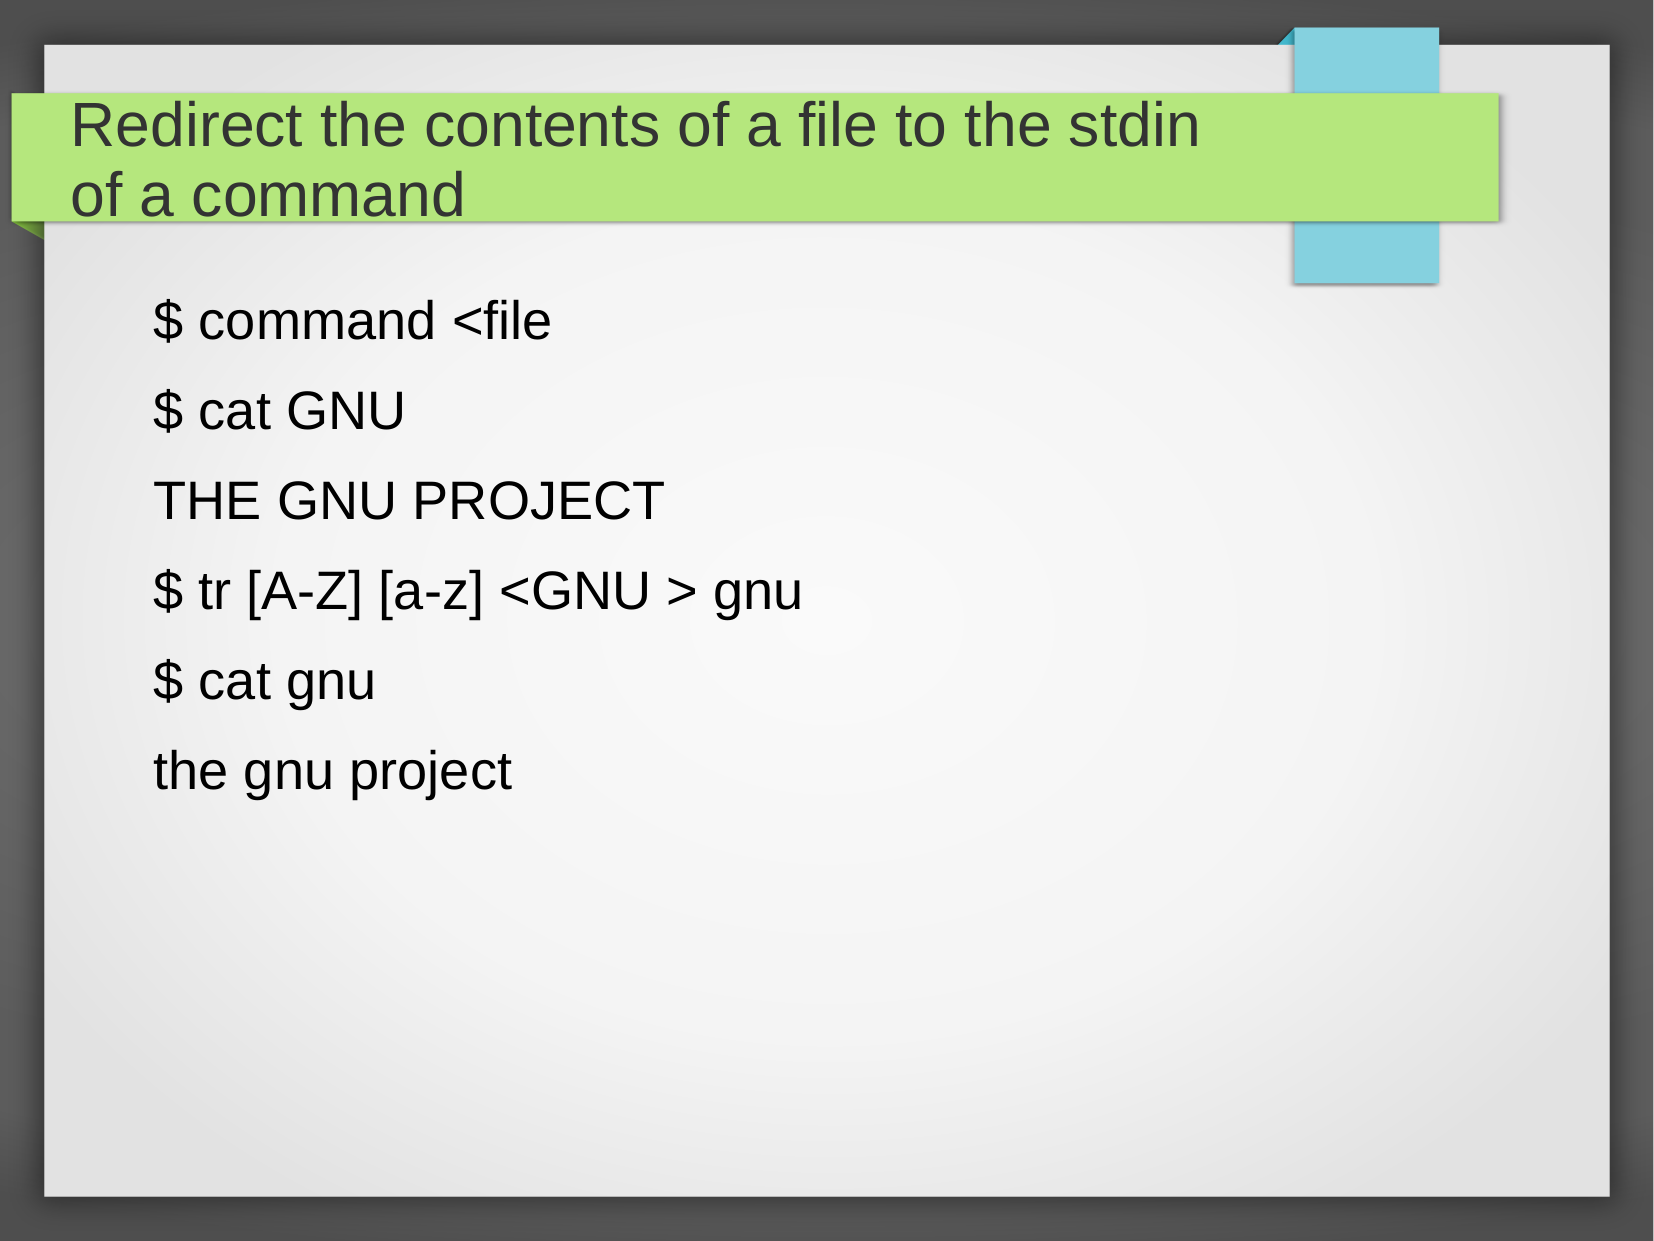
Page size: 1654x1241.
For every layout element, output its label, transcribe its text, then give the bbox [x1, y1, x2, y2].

picture [0, 0, 1654, 1241]
title Redirect the contents of a file to the stdin of a command [70, 89, 1229, 230]
list $ command <file $ cat GNU THE GNU PROJECT $ tr [A-Z] [a-z] <GNU > gnu $ cat gnu the gnu project [82, 290, 1571, 1010]
